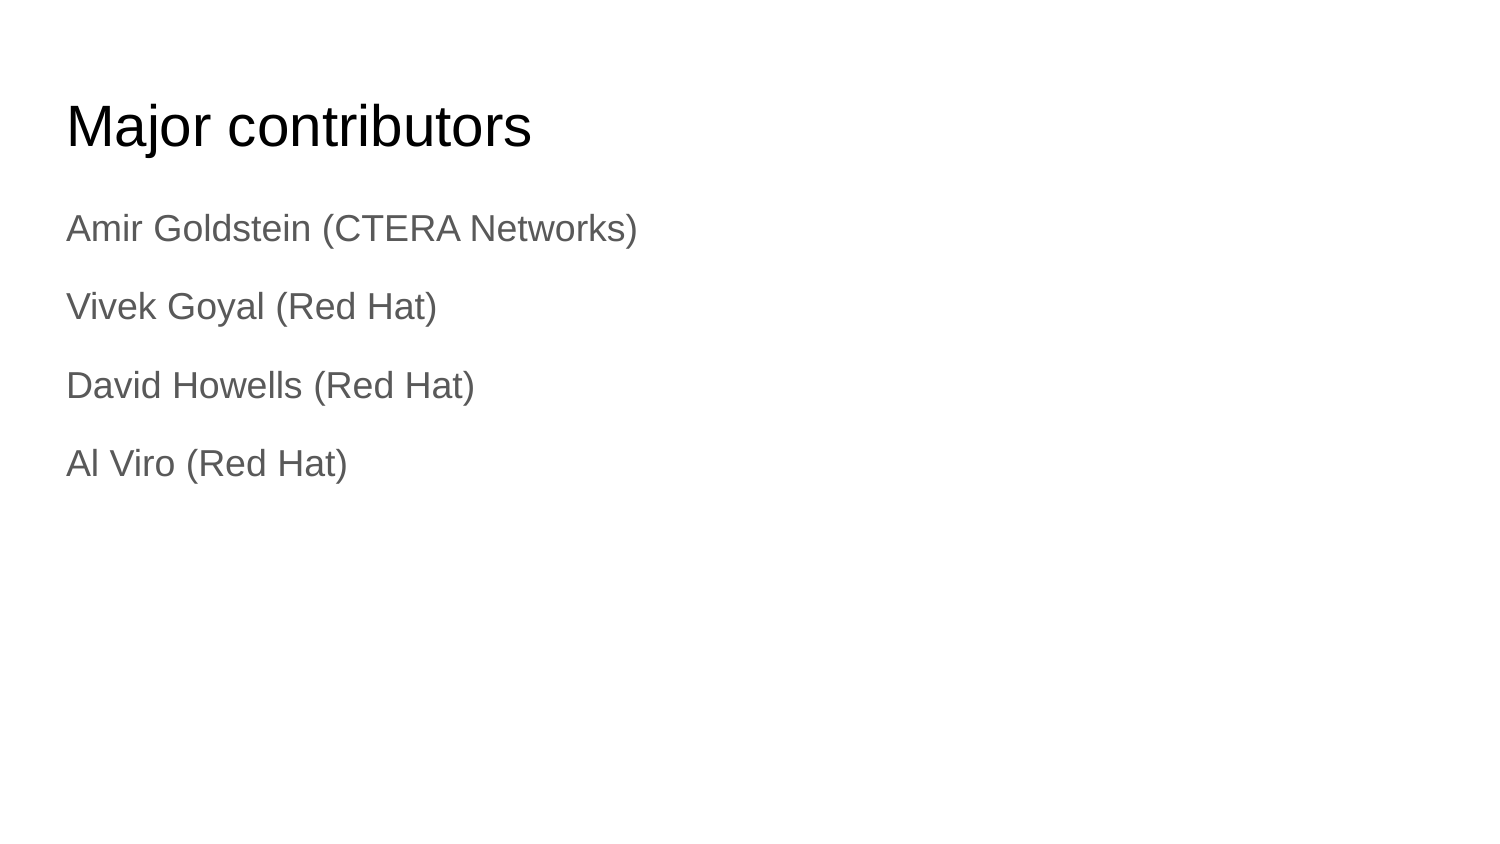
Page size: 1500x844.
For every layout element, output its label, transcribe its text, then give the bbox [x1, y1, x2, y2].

list Amir Goldstein (CTERA Networks) Vivek Goyal (Red Hat) David Howells (Red Hat) Al Viro (Red Hat) [51, 189, 1449, 750]
title Major contributors [51, 72, 1449, 167]
